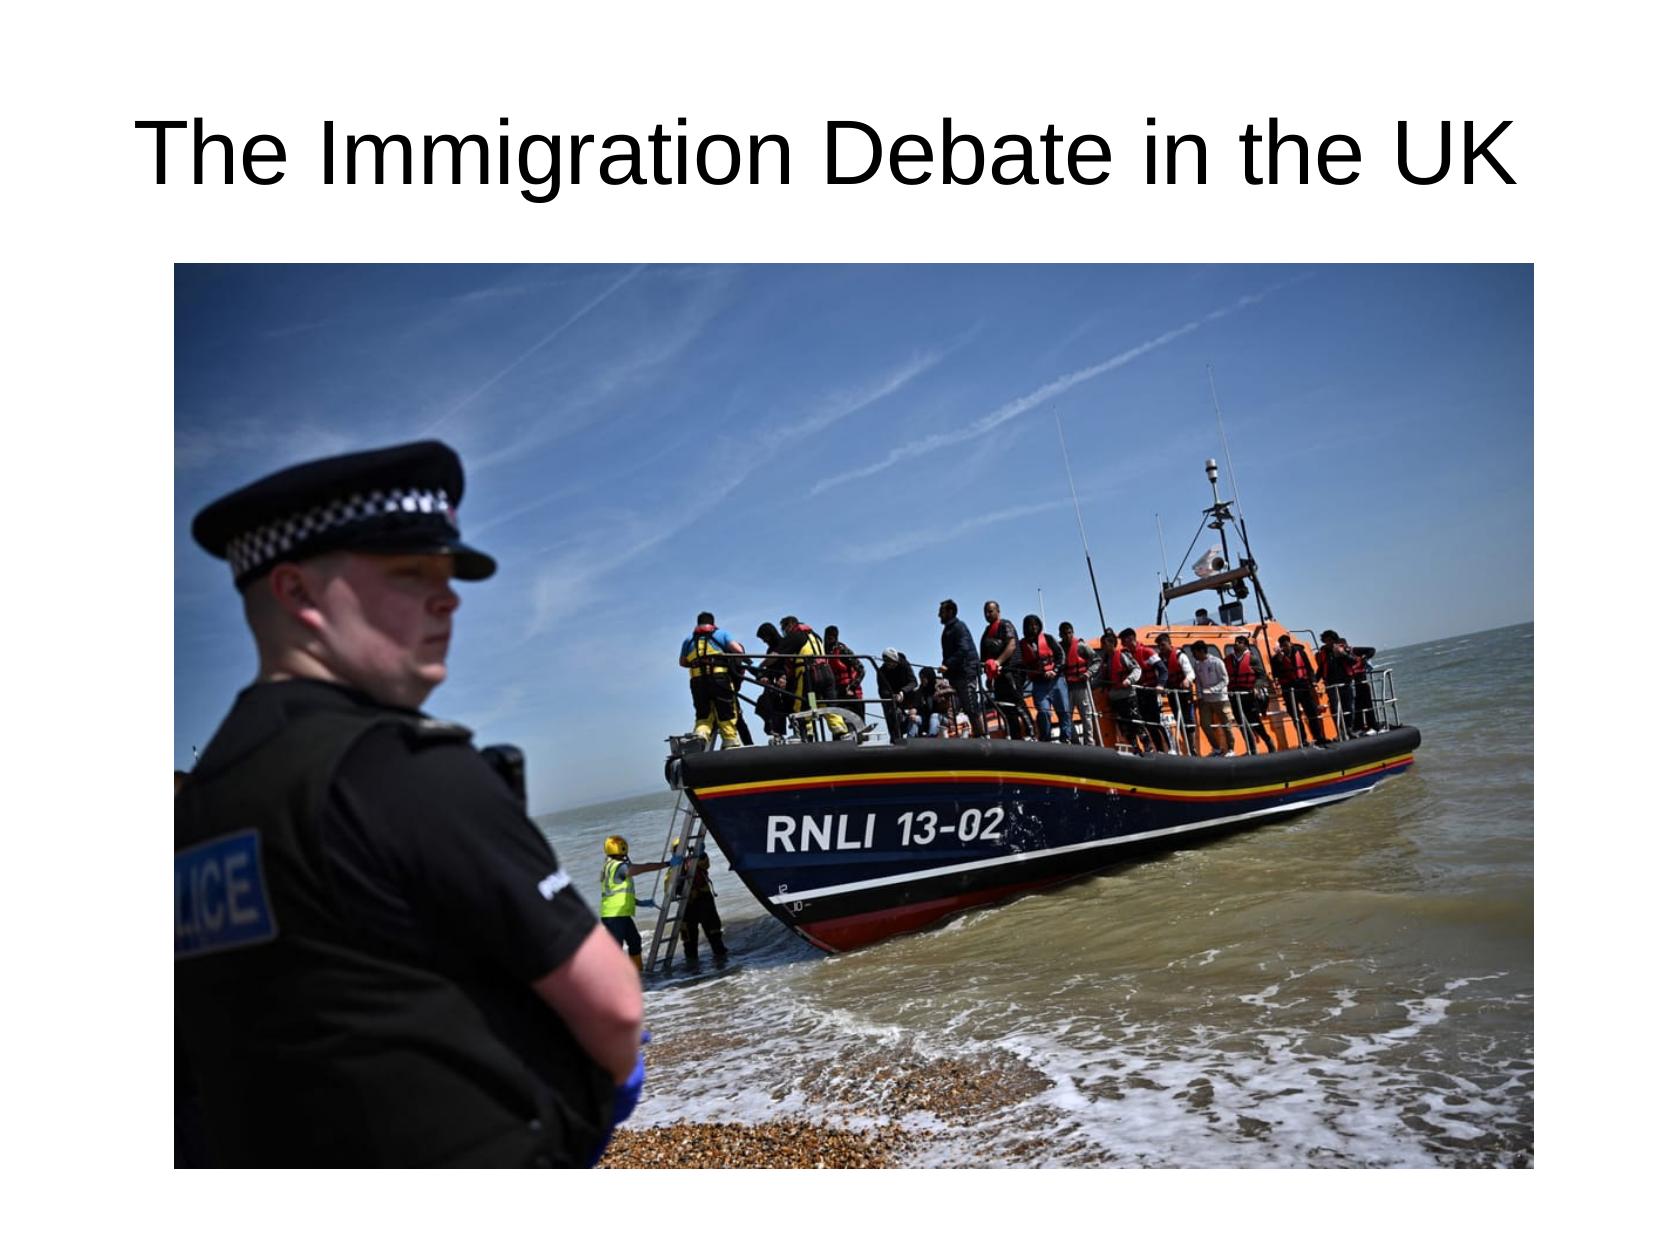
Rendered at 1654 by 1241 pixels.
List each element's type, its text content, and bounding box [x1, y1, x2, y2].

title The Immigration Debate in the UK [82, 49, 1571, 257]
picture [174, 263, 1534, 1169]
